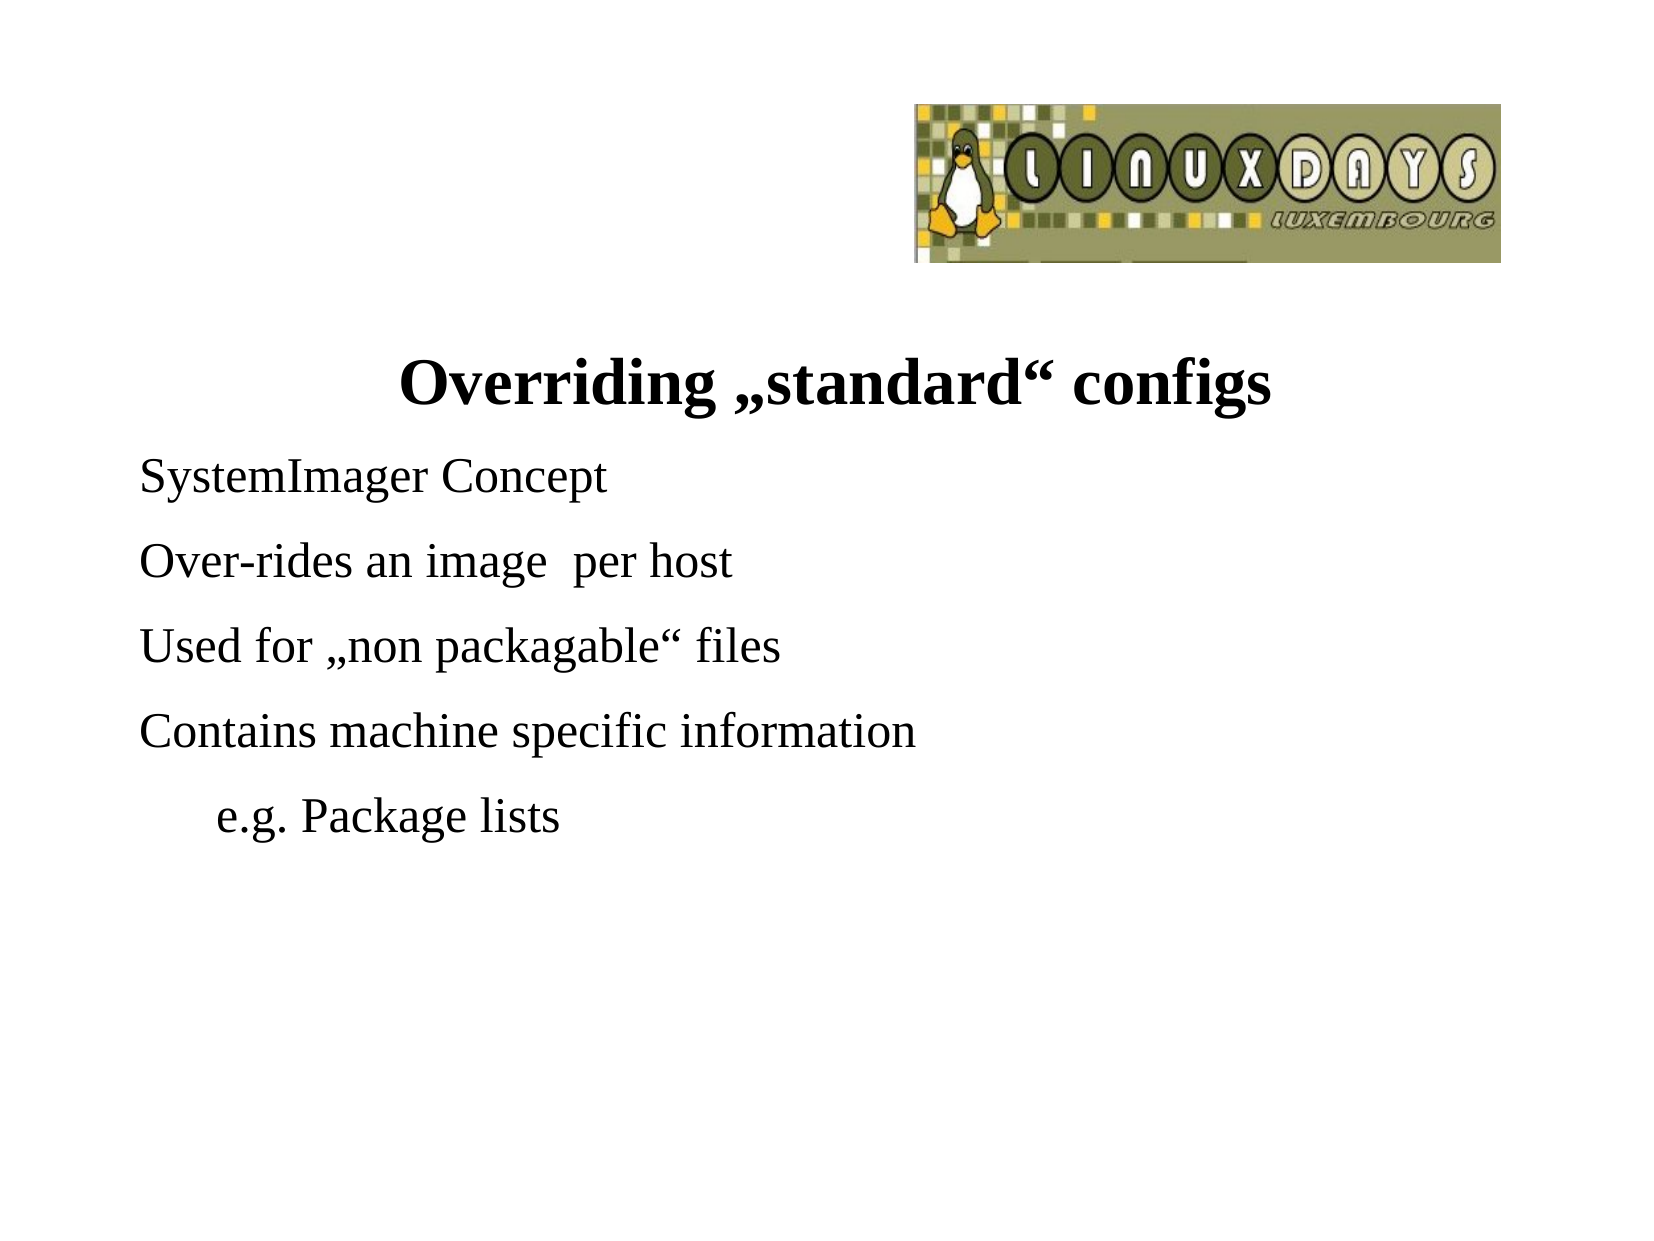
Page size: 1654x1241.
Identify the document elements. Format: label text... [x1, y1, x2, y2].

picture [914, 104, 1501, 263]
list Overriding „standard“ configs SystemImager Concept Over-rides an image per host Used for „non packagable“ files Contains machine specific information e.g. Package lists [121, 344, 1534, 1127]
